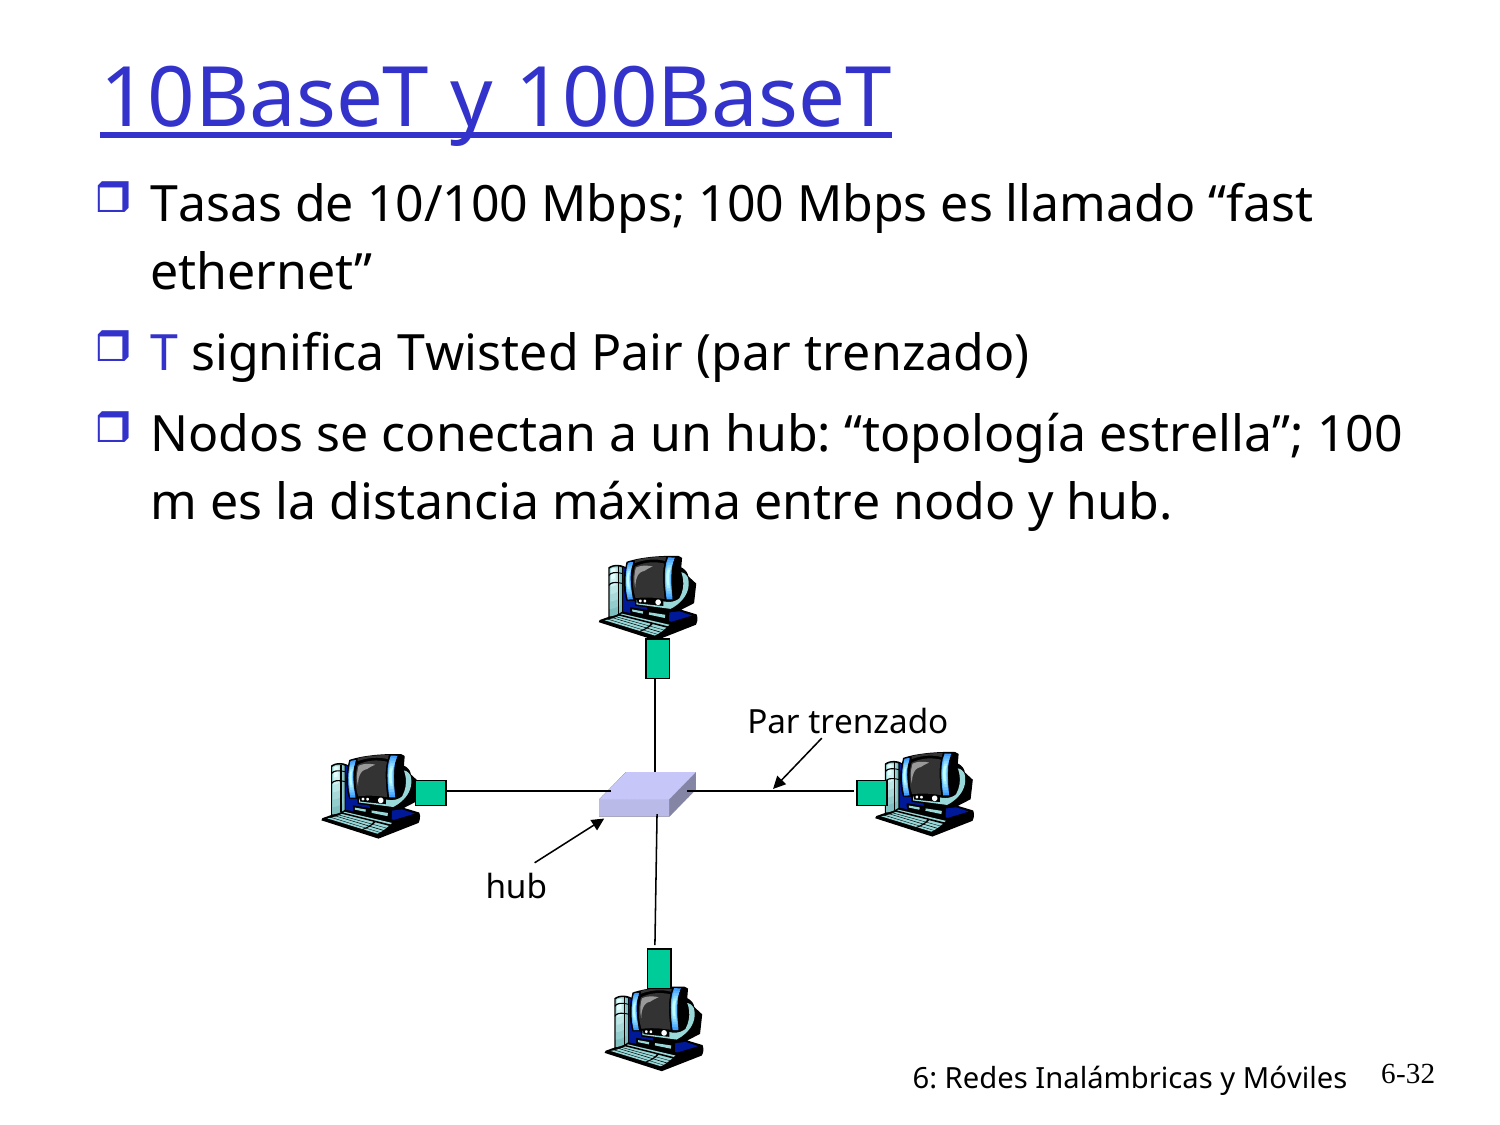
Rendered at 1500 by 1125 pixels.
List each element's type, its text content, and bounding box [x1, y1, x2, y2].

text_box Par trenzado [732, 692, 964, 749]
list Tasas de 10/100 Mbps; 100 Mbps es llamado “fast ethernet” T significa Twisted Pair (par trenzado) Nodos se conectan a un hub: “topología estrella”; 100 m es la distancia máxima entre nodo y hub. [79, 160, 1463, 505]
picture [598, 555, 699, 641]
picture [604, 985, 705, 1072]
picture [875, 751, 976, 837]
text_box [599, 772, 695, 816]
text_box [645, 638, 670, 679]
picture [321, 753, 422, 839]
title 10BaseT y 100BaseT [85, 0, 1361, 160]
text_box hub [470, 857, 563, 913]
